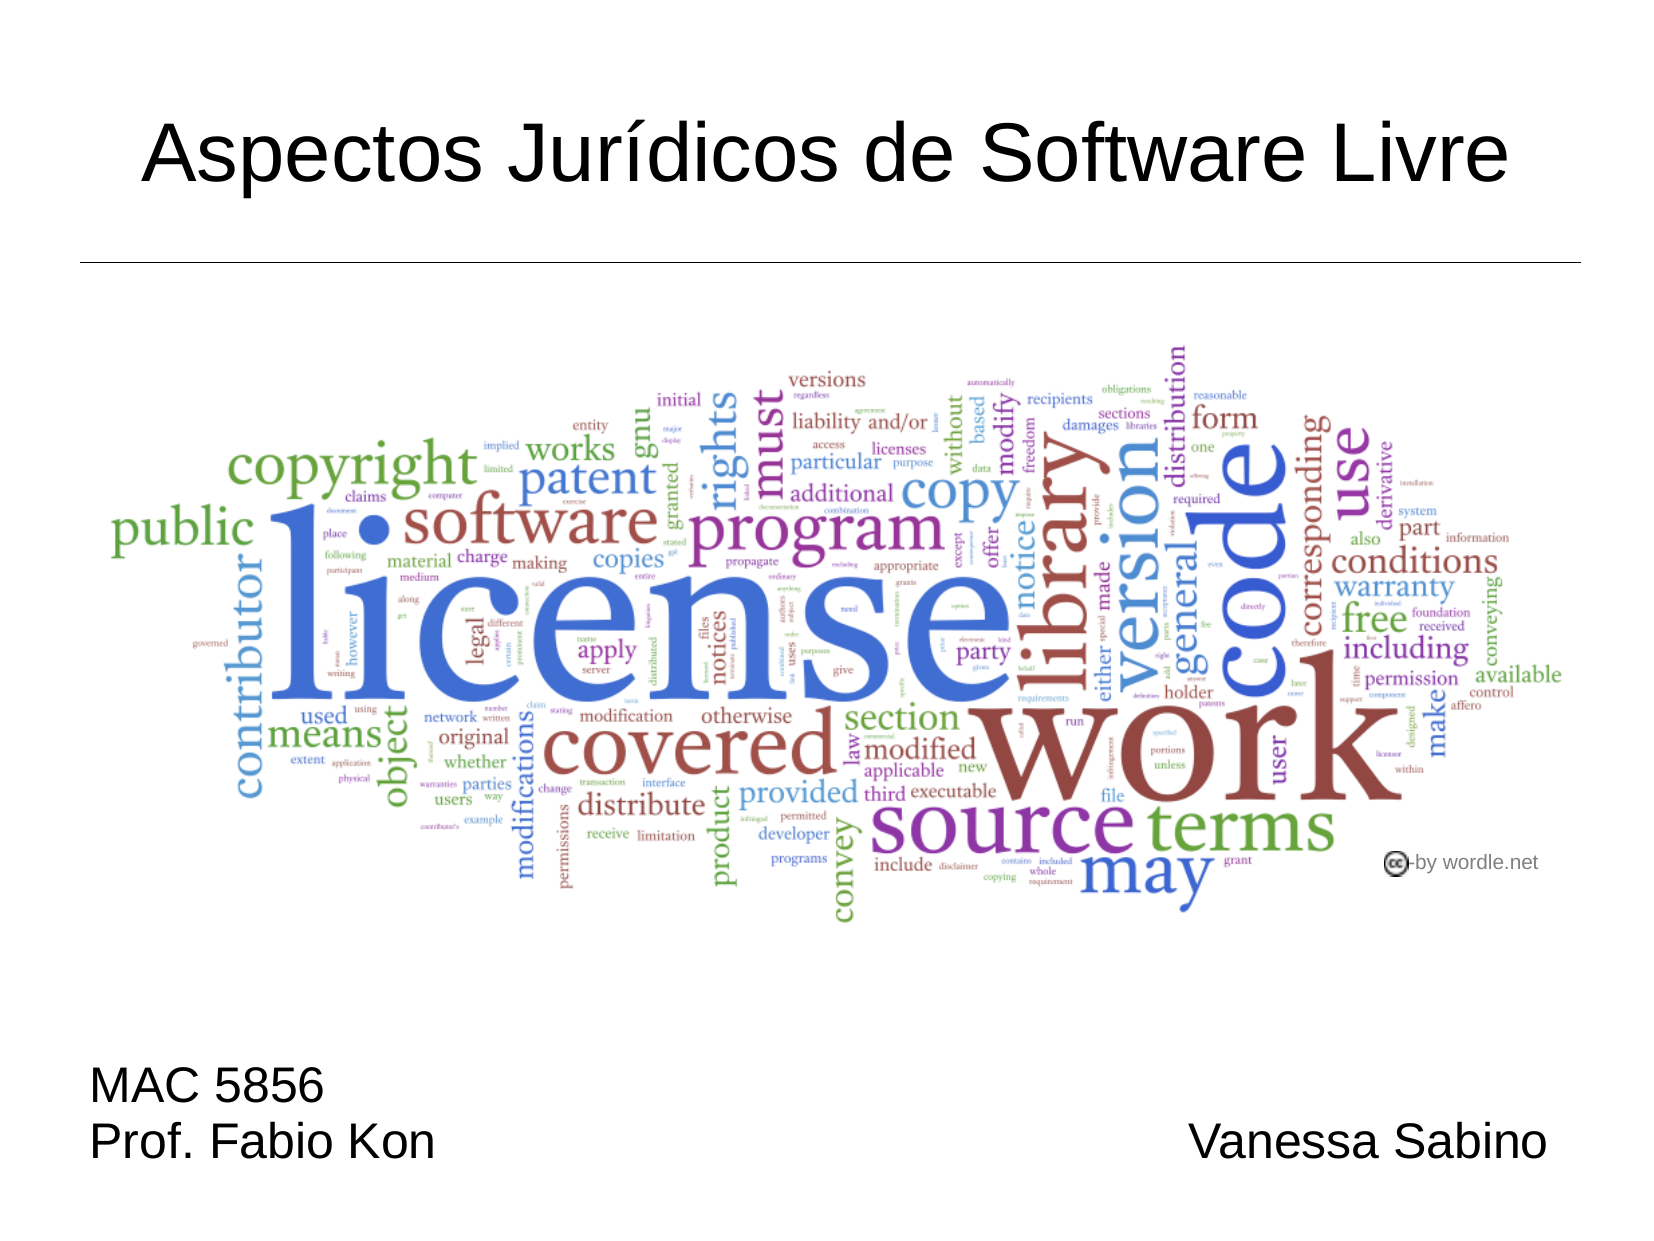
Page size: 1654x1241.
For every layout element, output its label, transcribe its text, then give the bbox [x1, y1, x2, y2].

picture [98, 306, 1572, 950]
text_box MAC 5856 Prof. Fabio Kon [75, 1050, 526, 1189]
title Aspectos Jurídicos de Software Livre [82, 56, 1571, 250]
text_box -by wordle.net [1393, 843, 1554, 884]
text_box Vanessa Sabino [1150, 1050, 1564, 1189]
